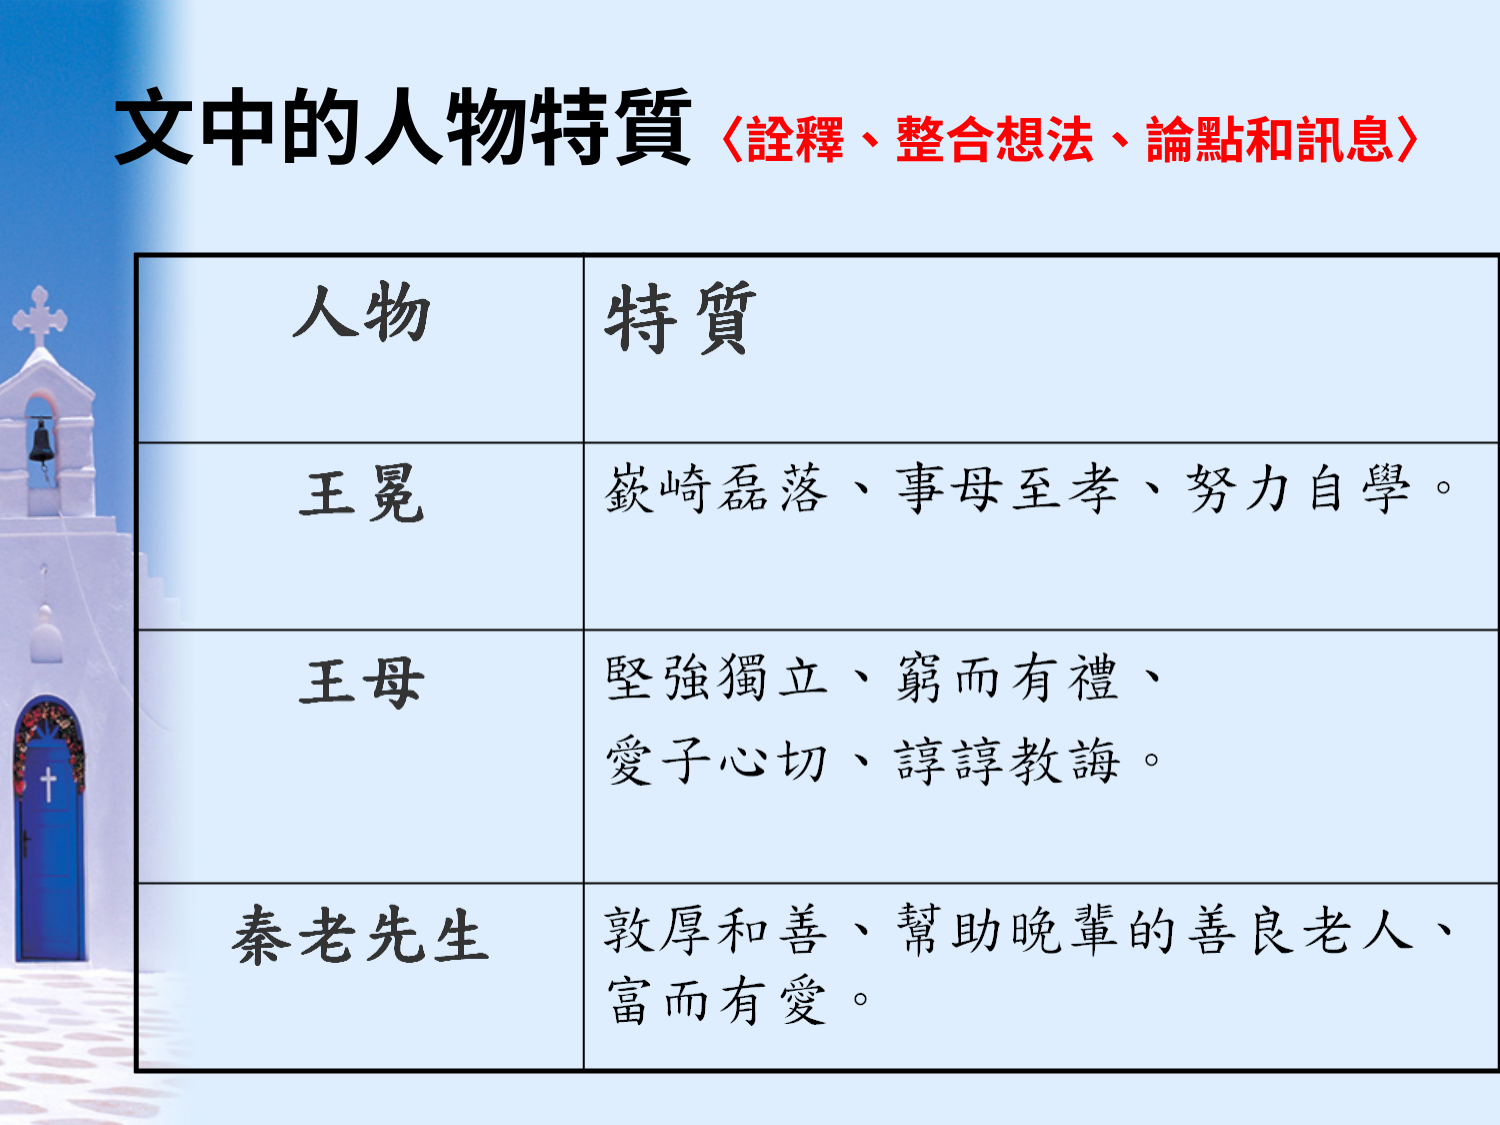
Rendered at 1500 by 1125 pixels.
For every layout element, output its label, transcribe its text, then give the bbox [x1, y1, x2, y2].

title 文中的人物特質〈詮釋、整合想法、論點和訊息〉 [76, 31, 1500, 219]
picture [0, 0, 1500, 1125]
